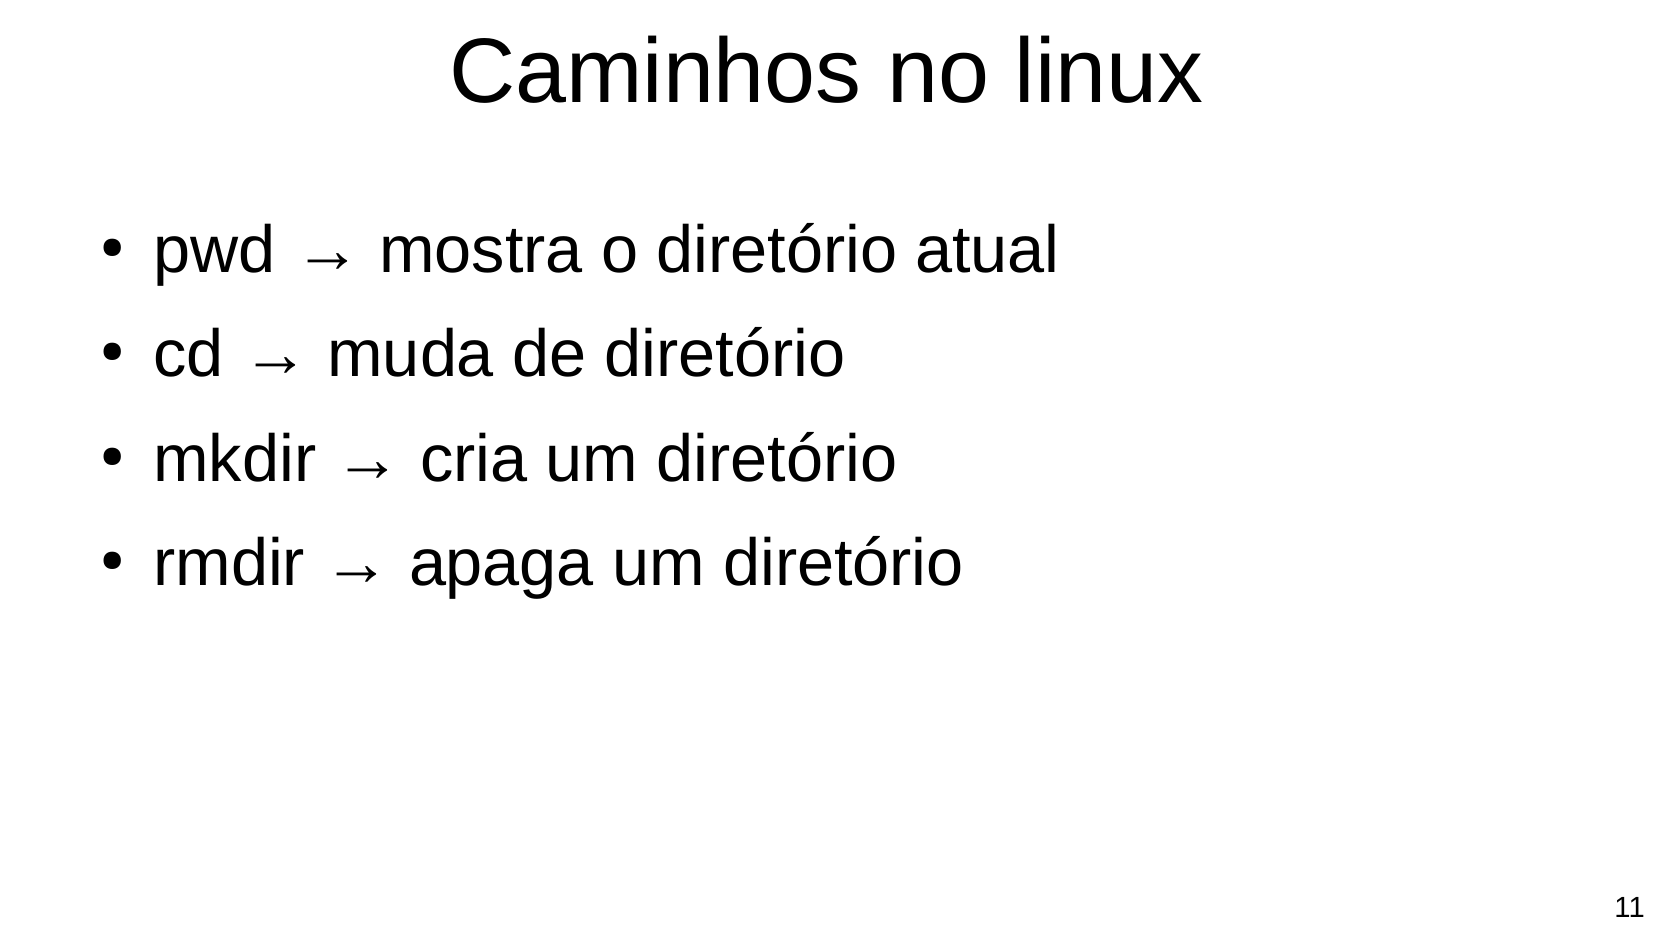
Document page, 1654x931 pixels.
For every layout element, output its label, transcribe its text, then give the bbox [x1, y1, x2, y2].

list pwd → mostra o diretório atual cd → muda de diretório mkdir → cria um diretório rmdir → apaga um diretório [82, 211, 1571, 737]
title Caminhos no linux [82, 7, 1571, 136]
